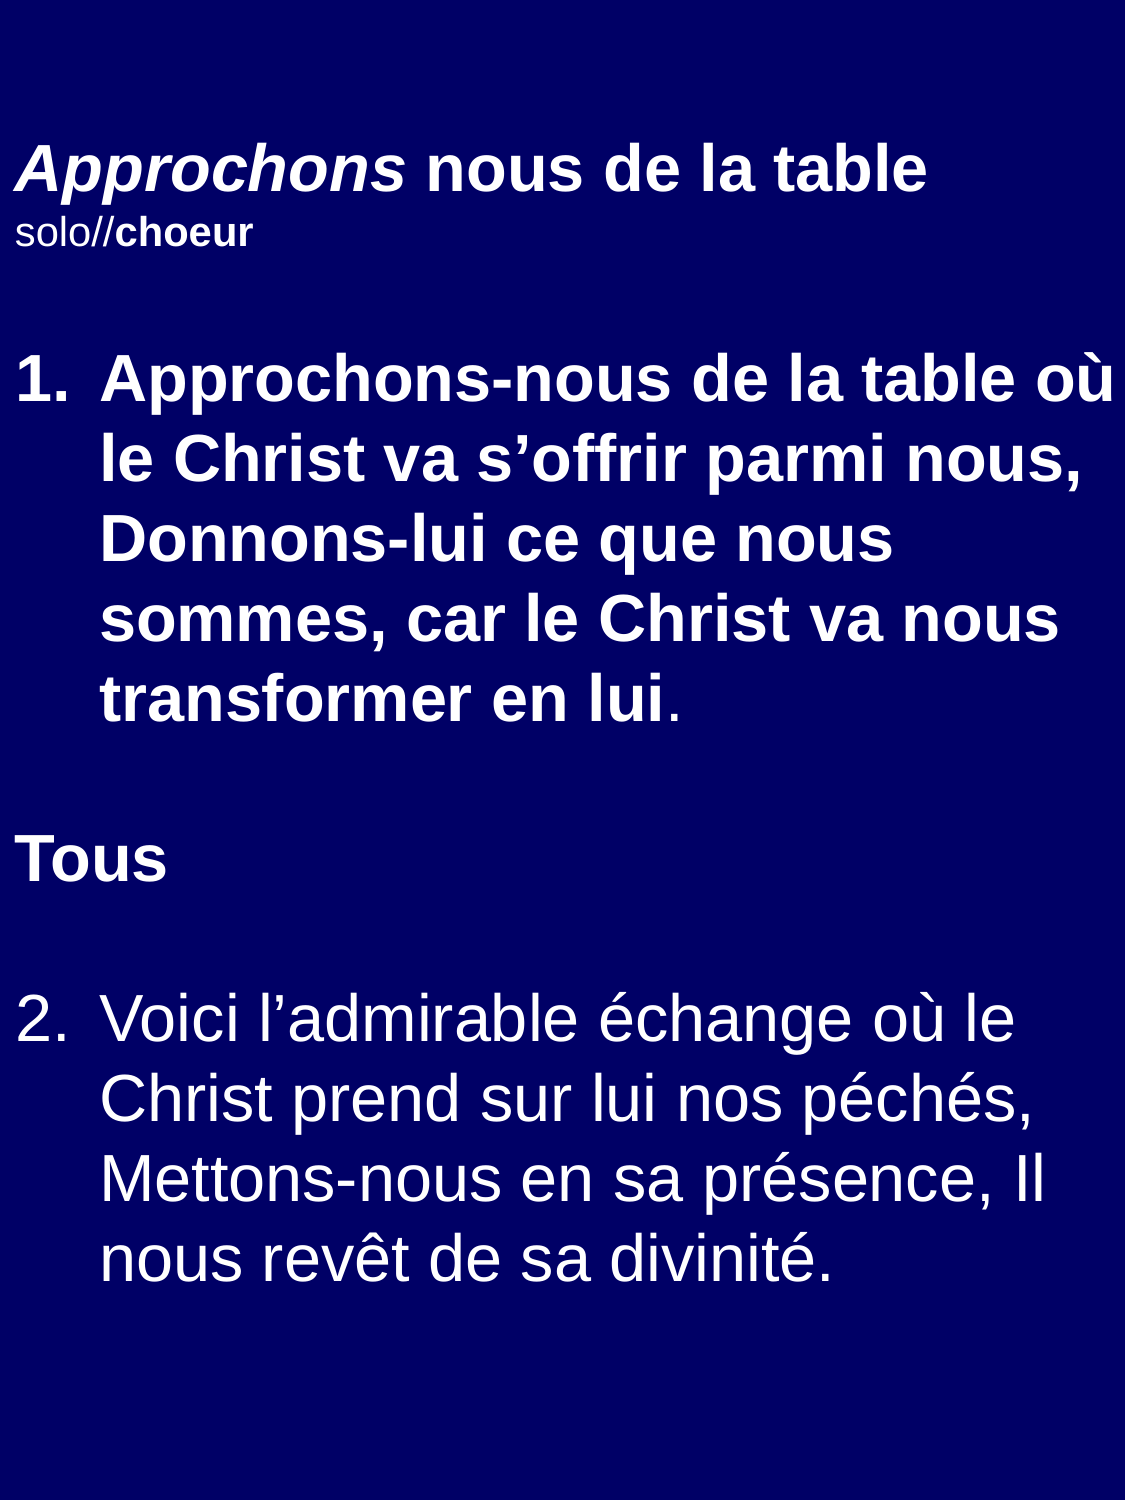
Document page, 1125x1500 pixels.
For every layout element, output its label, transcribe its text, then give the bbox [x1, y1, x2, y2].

text_box Approchons nous de la table solo//choeur Approchons-nous de la table où le Christ va s’offrir parmi nous, Donnons-lui ce que nous sommes, car le Christ va nous transformer en lui. Tous Voici l’admirable échange où le Christ prend sur lui nos péchés, Mettons-nous en sa présence, Il nous revêt de sa divinité. [0, 117, 1125, 1465]
